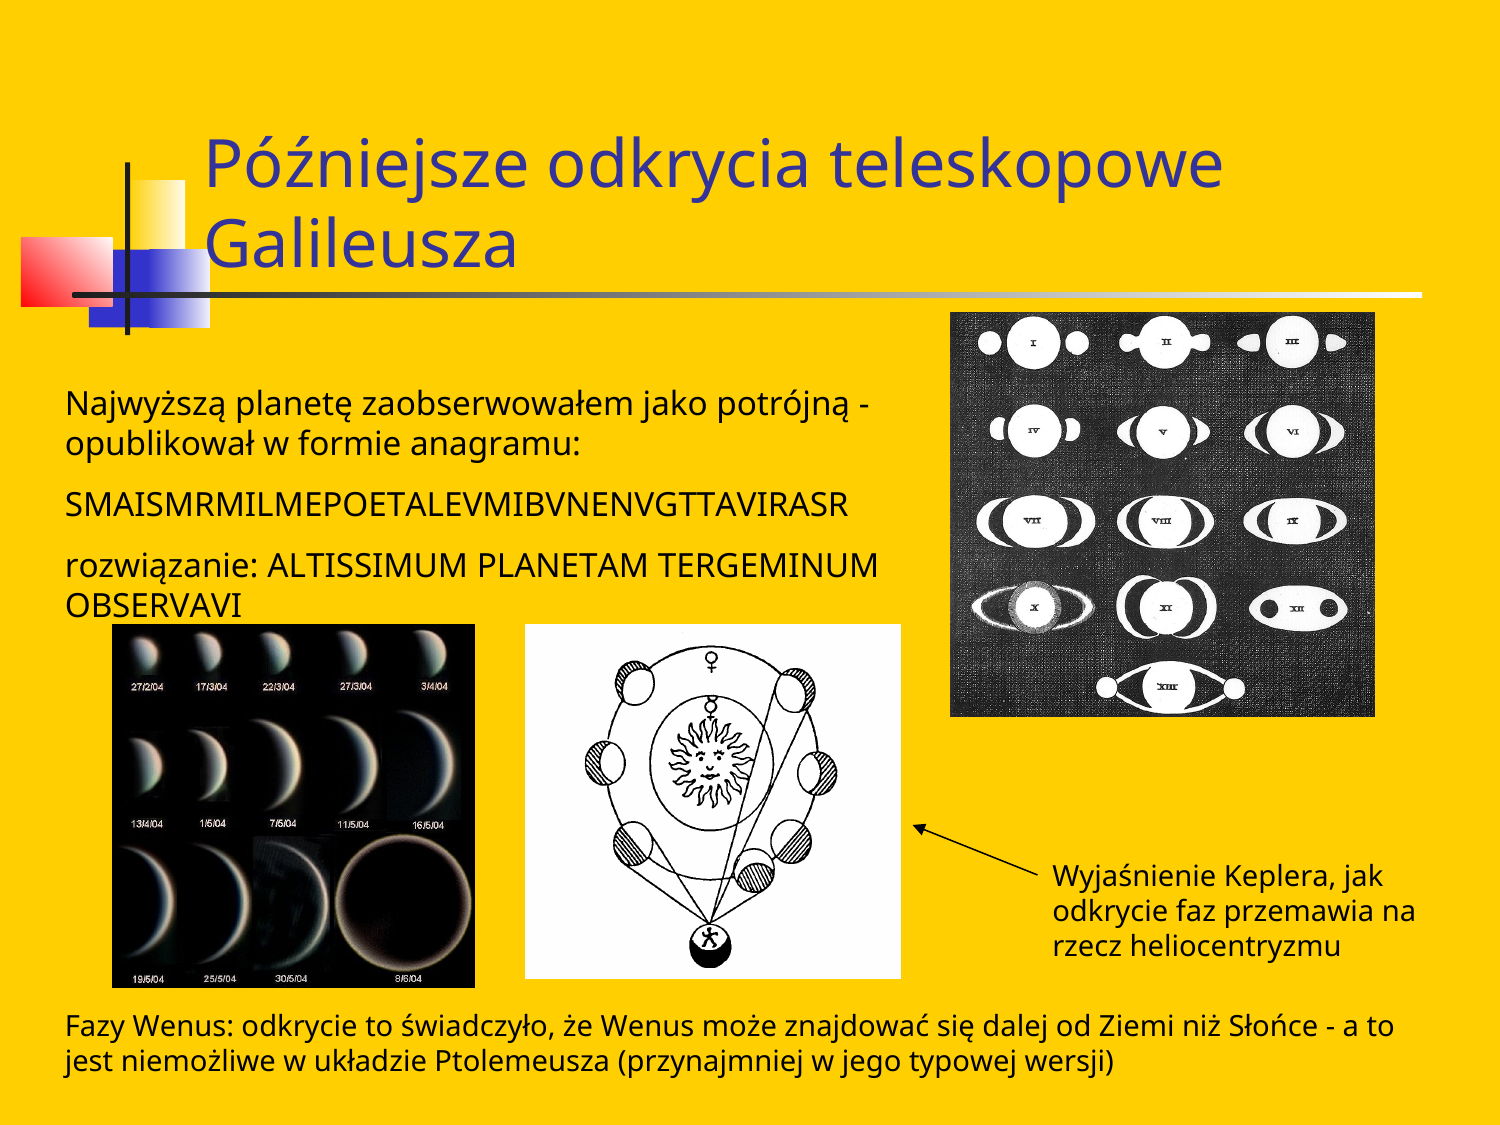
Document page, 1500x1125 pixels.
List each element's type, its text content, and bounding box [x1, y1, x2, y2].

picture [950, 312, 1375, 717]
picture [525, 624, 901, 979]
picture [112, 624, 475, 988]
text_box Fazy Wenus: odkrycie to świadczyło, że Wenus może znajdować się dalej od Ziemi niż Słońce - a to jest niemożliwe w układzie Ptolemeusza (przynajmniej w jego typowej wersji) [49, 999, 1426, 1086]
title Późniejsze odkrycia teleskopowe Galileusza [188, 101, 1468, 289]
text_box Wyjaśnienie Keplera, jak odkrycie faz przemawia na rzecz heliocentryzmu [1037, 849, 1500, 971]
text_box Najwyższą planetę zaobserwowałem jako potrójną - opublikował w formie anagramu: SMAISMRMILMEPOETALEVMIBVNENVGTTAVIRASR rozwiązanie: ALTISSIMUM PLANETAM TERGEMINUM OBSERVAVI [49, 374, 963, 632]
